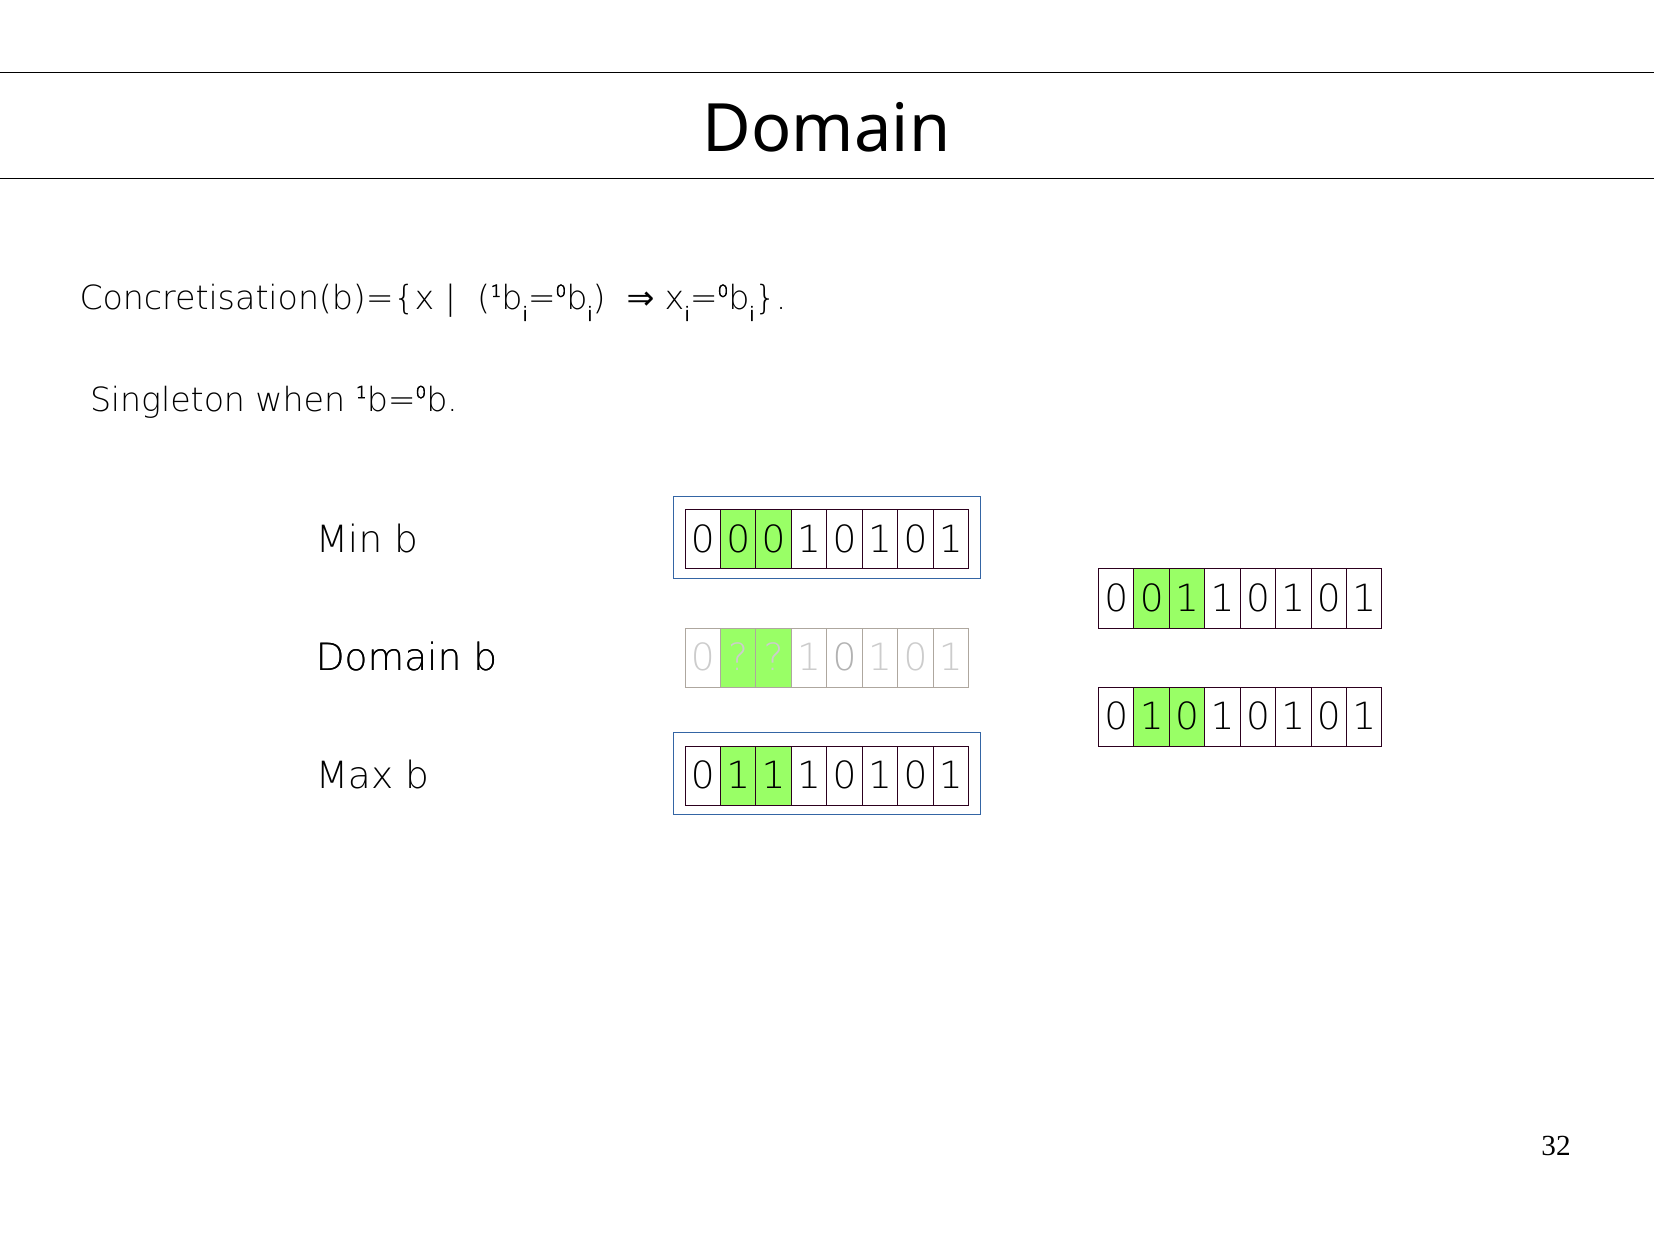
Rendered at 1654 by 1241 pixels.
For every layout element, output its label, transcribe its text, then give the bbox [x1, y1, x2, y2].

text_box Min b [301, 510, 433, 569]
text_box 1 [1276, 568, 1311, 629]
text_box 1 [1205, 687, 1241, 747]
text_box Domain [0, 72, 1654, 166]
text_box 0 [1312, 687, 1346, 747]
text_box 1 [1347, 568, 1382, 629]
text_box 1 [1346, 687, 1382, 747]
text_box 0 [827, 628, 862, 688]
text_box 1 [934, 509, 969, 569]
text_box 1 [863, 509, 897, 569]
text_box 0 [1133, 568, 1169, 629]
text_box 0 [1098, 568, 1133, 629]
text_box 1 [1169, 568, 1205, 629]
text_box 1 [862, 746, 898, 806]
text_box 1 [1133, 687, 1169, 747]
text_box 0 [685, 509, 720, 569]
text_box 1 [720, 746, 755, 806]
text_box 0 [897, 628, 933, 688]
text_box 0 [1241, 687, 1275, 747]
text_box 1 [1205, 568, 1240, 629]
text_box Domain b [301, 628, 513, 688]
text_box 0 [755, 509, 792, 569]
text_box 1 [1275, 687, 1312, 747]
text_box 0 [1098, 687, 1133, 747]
text_box ? [721, 628, 755, 688]
text_box 0 [685, 628, 721, 688]
text_box Concretisation(b)={x | (1bi=0bi) ⇒ xi=0bi}. [64, 271, 1595, 341]
text_box Singleton when 1b=0b. [64, 372, 1229, 436]
text_box 1 [792, 746, 827, 806]
text_box 0 [898, 746, 933, 806]
text_box 1 [933, 746, 969, 806]
text_box 0 [720, 509, 755, 569]
text_box 0 [826, 509, 863, 569]
text_box 1 [933, 628, 969, 688]
text_box 0 [827, 746, 862, 806]
text_box 0 [1240, 568, 1276, 629]
text_box 1 [791, 628, 827, 688]
text_box Max b [301, 746, 444, 806]
text_box 0 [1169, 687, 1205, 747]
text_box 1 [862, 628, 897, 688]
text_box 0 [1311, 568, 1347, 629]
text_box 0 [685, 746, 720, 806]
text_box ? [755, 628, 791, 688]
text_box 1 [792, 509, 826, 569]
text_box 0 [897, 509, 934, 569]
text_box 1 [755, 746, 792, 806]
